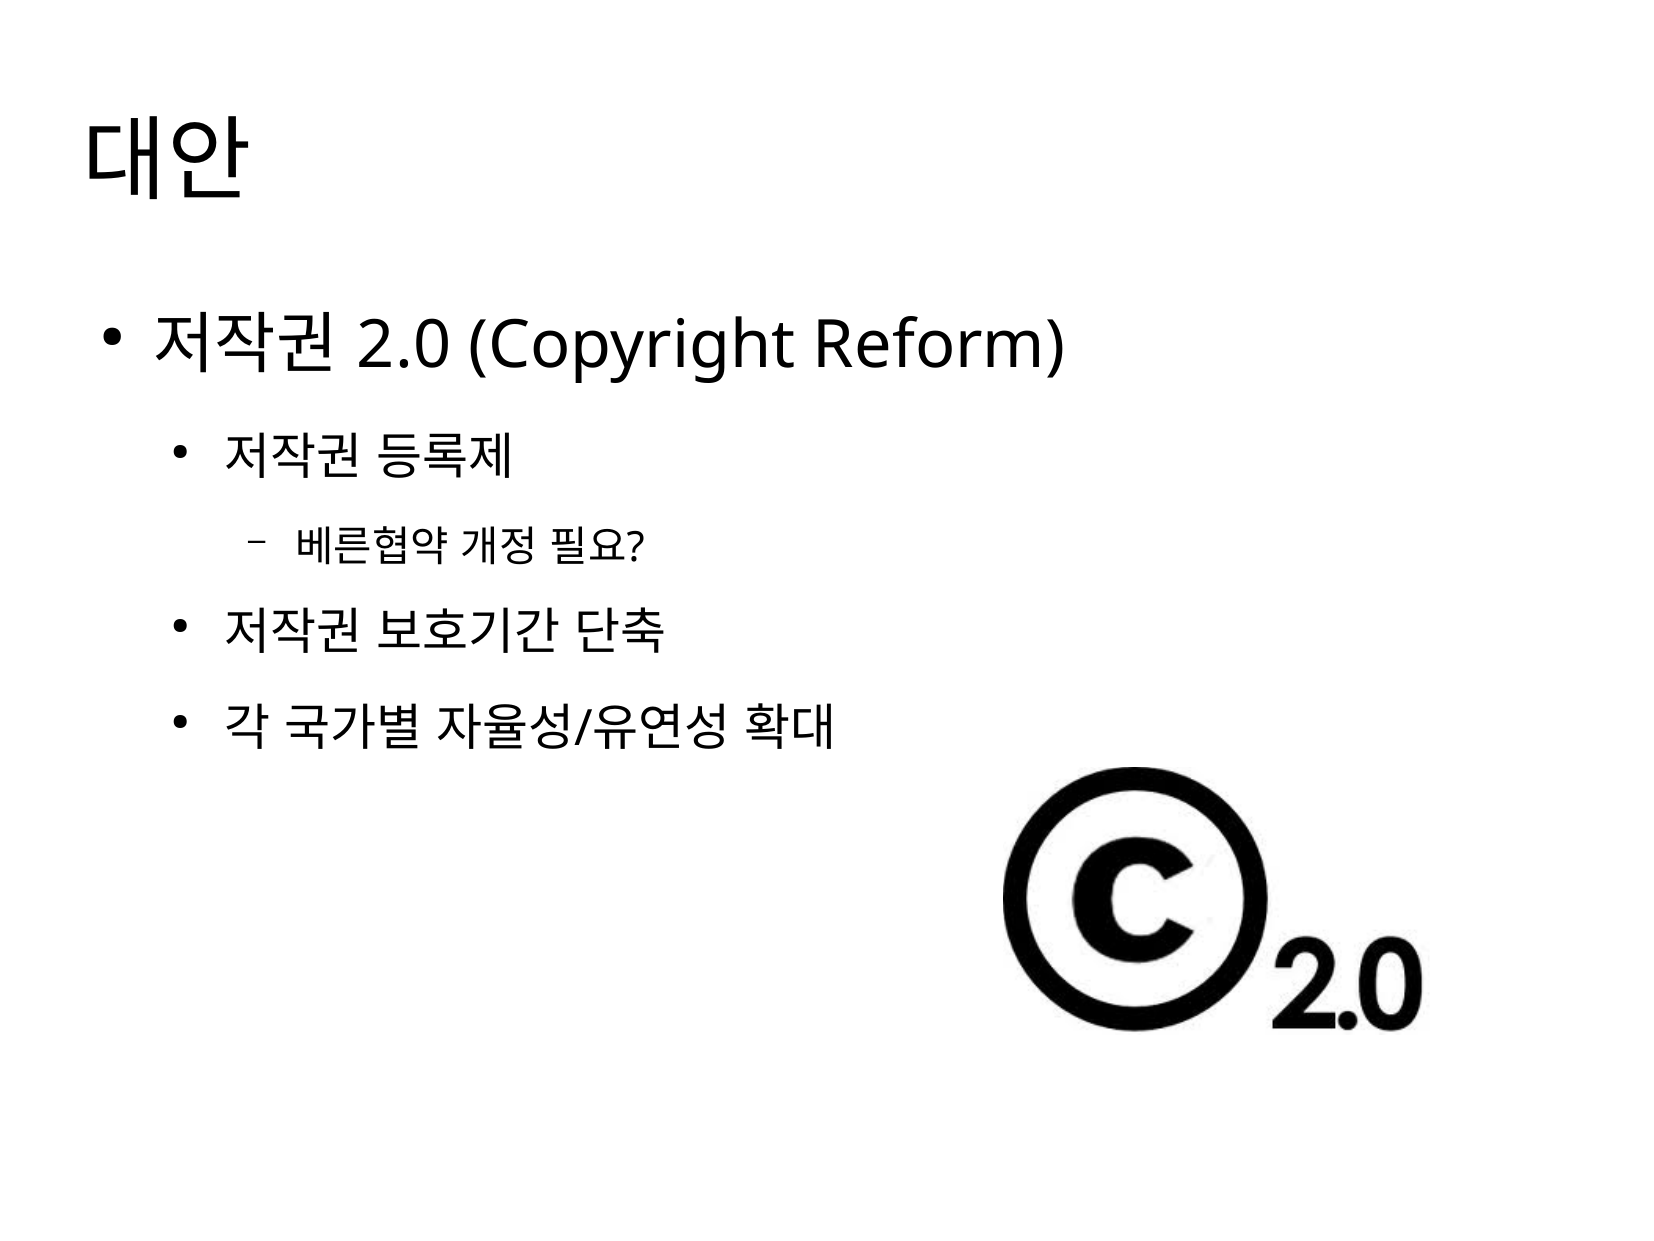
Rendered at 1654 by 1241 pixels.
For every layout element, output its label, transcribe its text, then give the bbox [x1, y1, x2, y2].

list 저작권 2.0 (Copyright Reform) 저작권 등록제 베른협약 개정 필요? 저작권 보호기간 단축 각 국가별 자율성/유연성 확대 [82, 290, 1571, 1094]
picture [1003, 767, 1436, 1035]
title 대안 [82, 56, 1571, 250]
